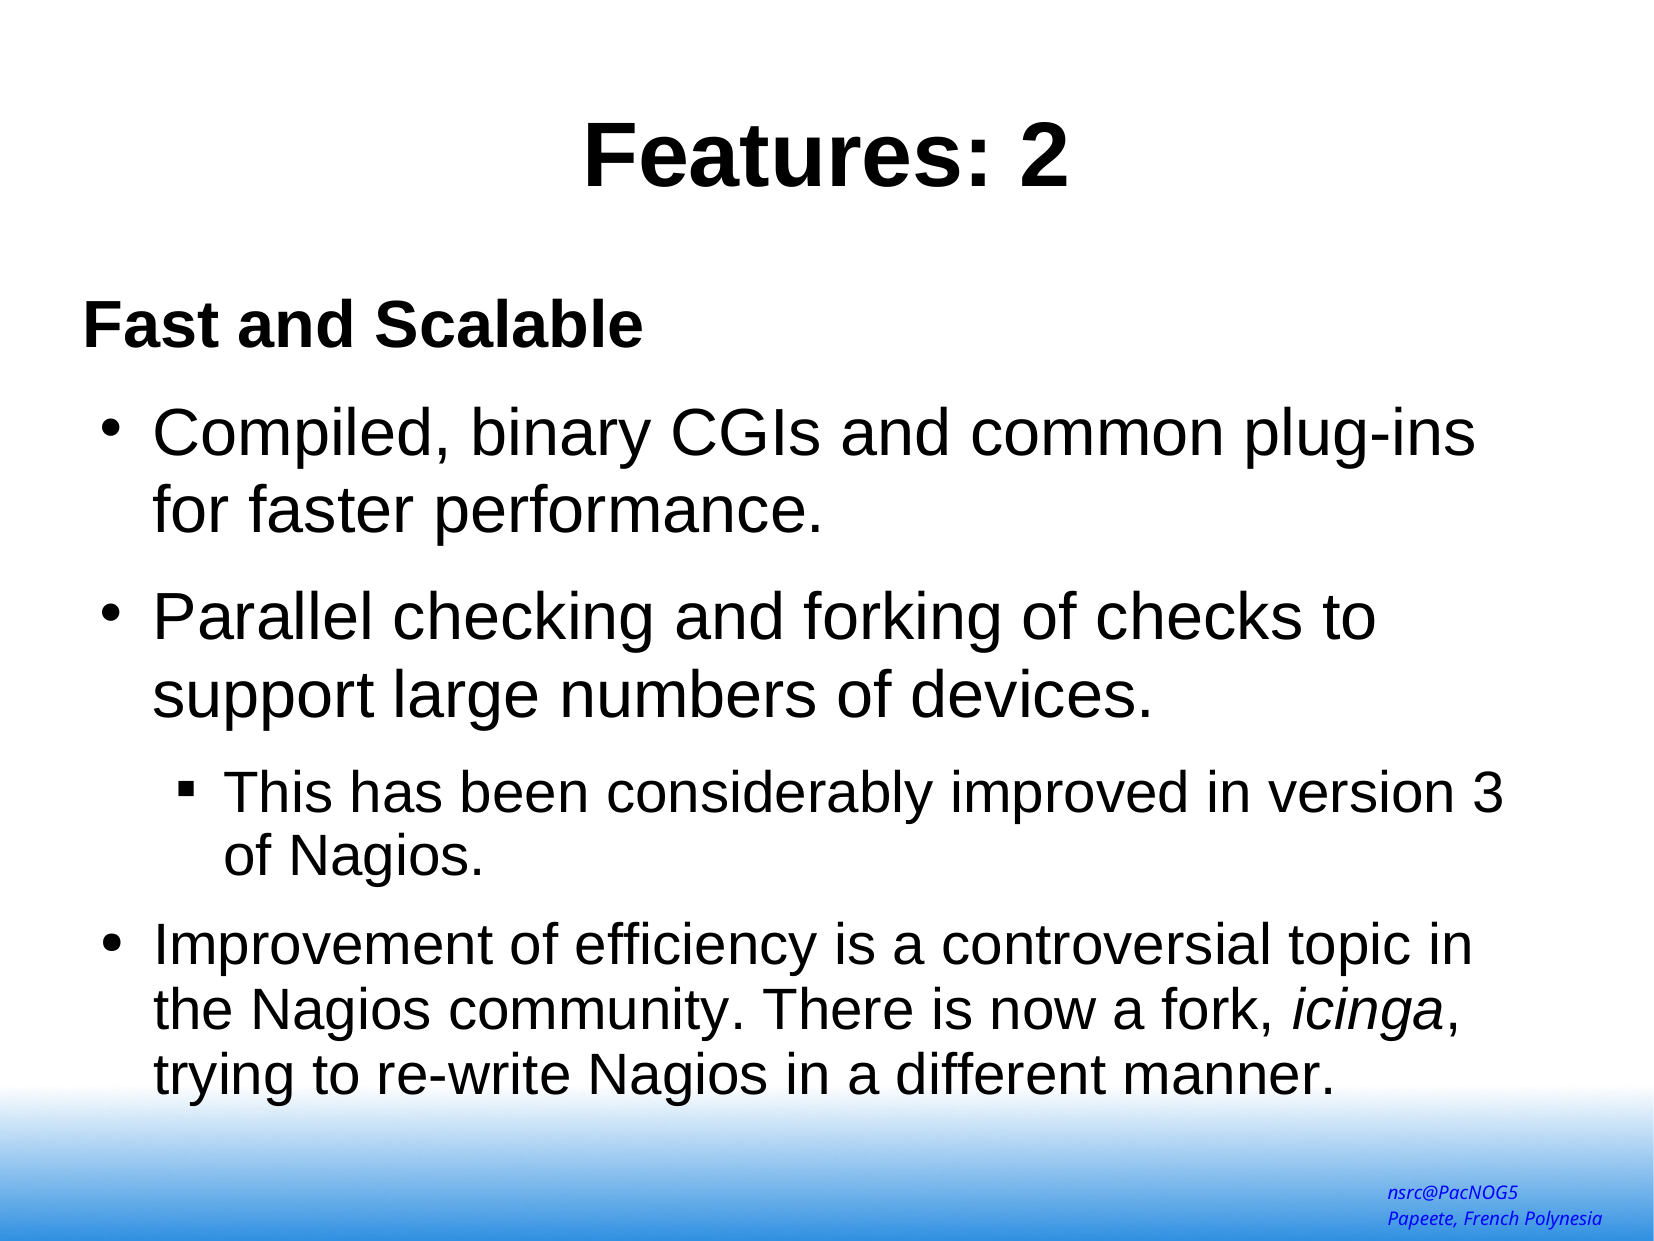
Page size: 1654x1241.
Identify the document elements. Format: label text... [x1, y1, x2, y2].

list Fast and Scalable Compiled, binary CGIs and common plug-ins for faster performance. Parallel checking and forking of checks to support large numbers of devices. This has been considerably improved in version 3 of Nagios. Improvement of efficiency is a controversial topic in the Nagios community. There is now a fork, icinga, trying to re-write Nagios in a different manner. [82, 284, 1571, 1126]
picture [0, 1083, 1654, 1241]
title Features: 2 [82, 49, 1571, 257]
